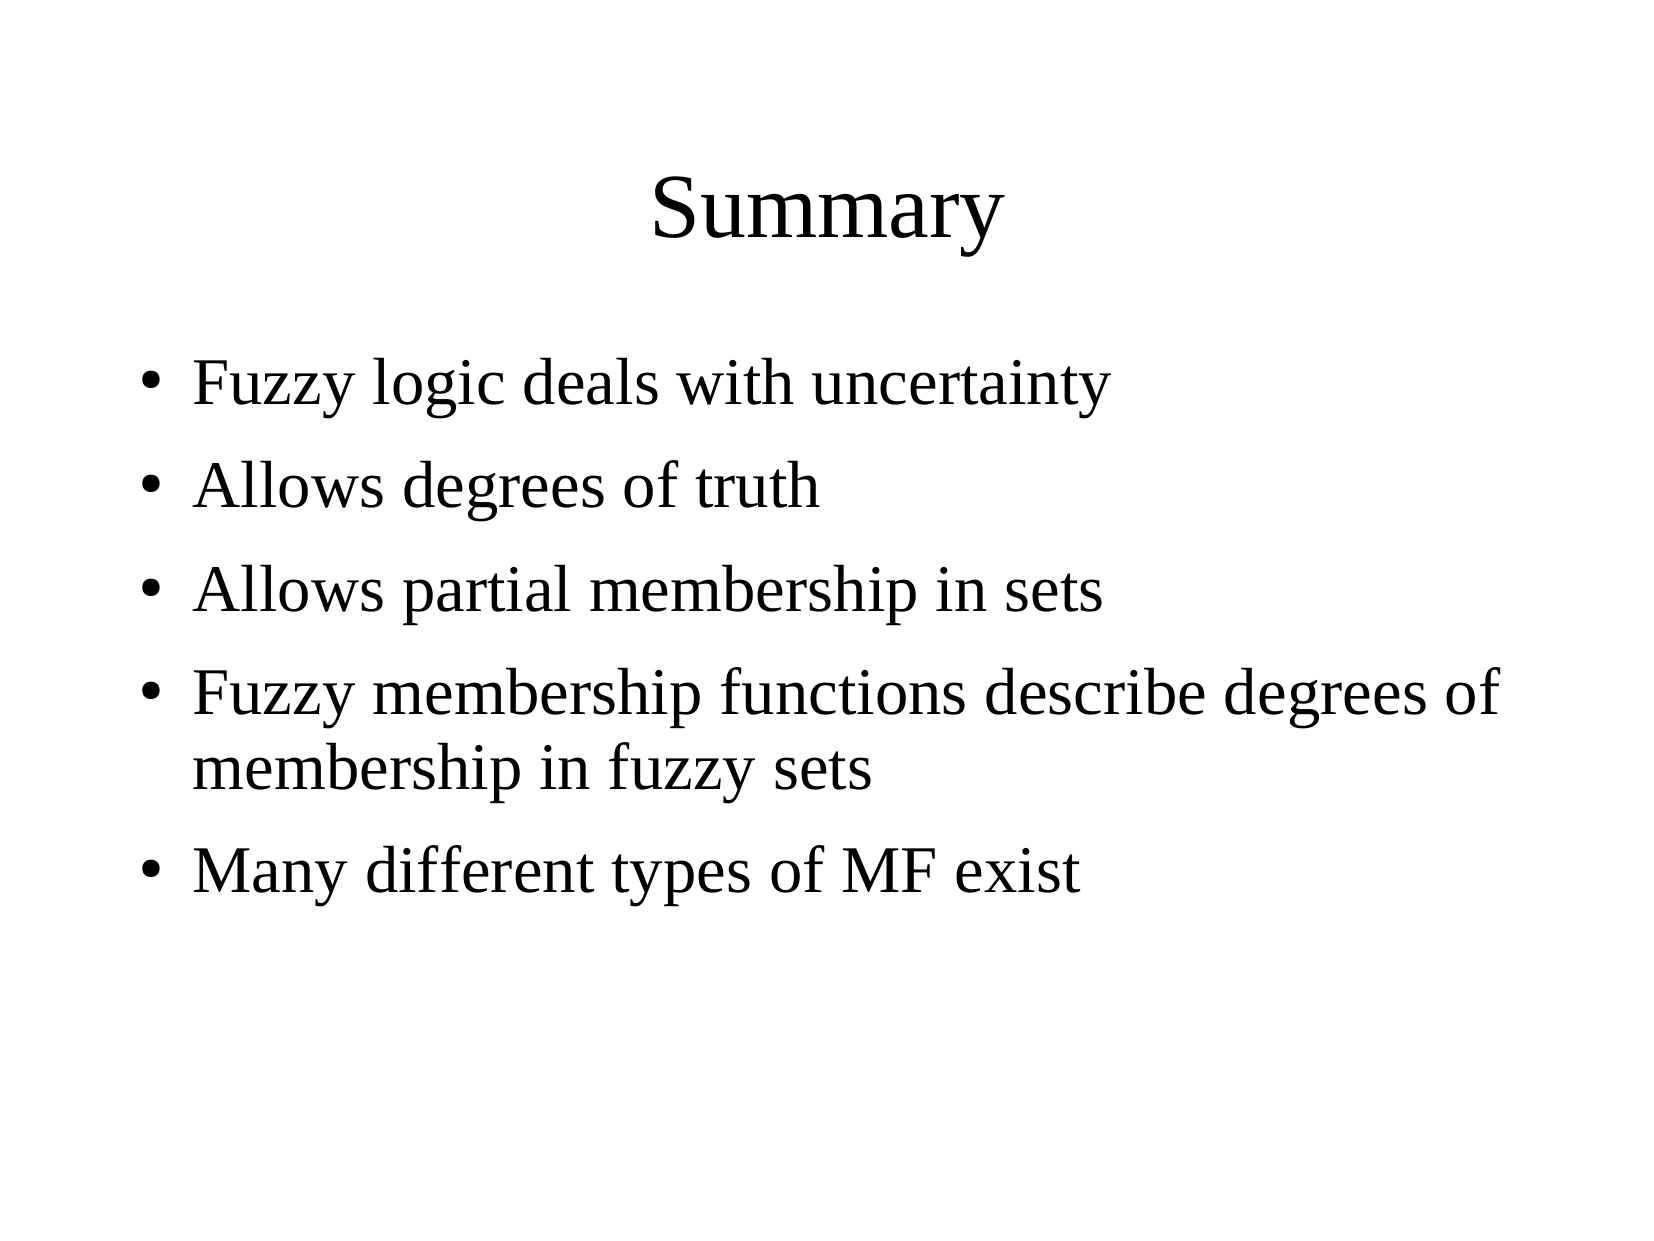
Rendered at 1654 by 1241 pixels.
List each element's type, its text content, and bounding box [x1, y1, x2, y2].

title Summary [121, 102, 1534, 311]
list Fuzzy logic deals with uncertainty Allows degrees of truth Allows partial membership in sets Fuzzy membership functions describe degrees of membership in fuzzy sets Many different types of MF exist [121, 344, 1534, 1127]
